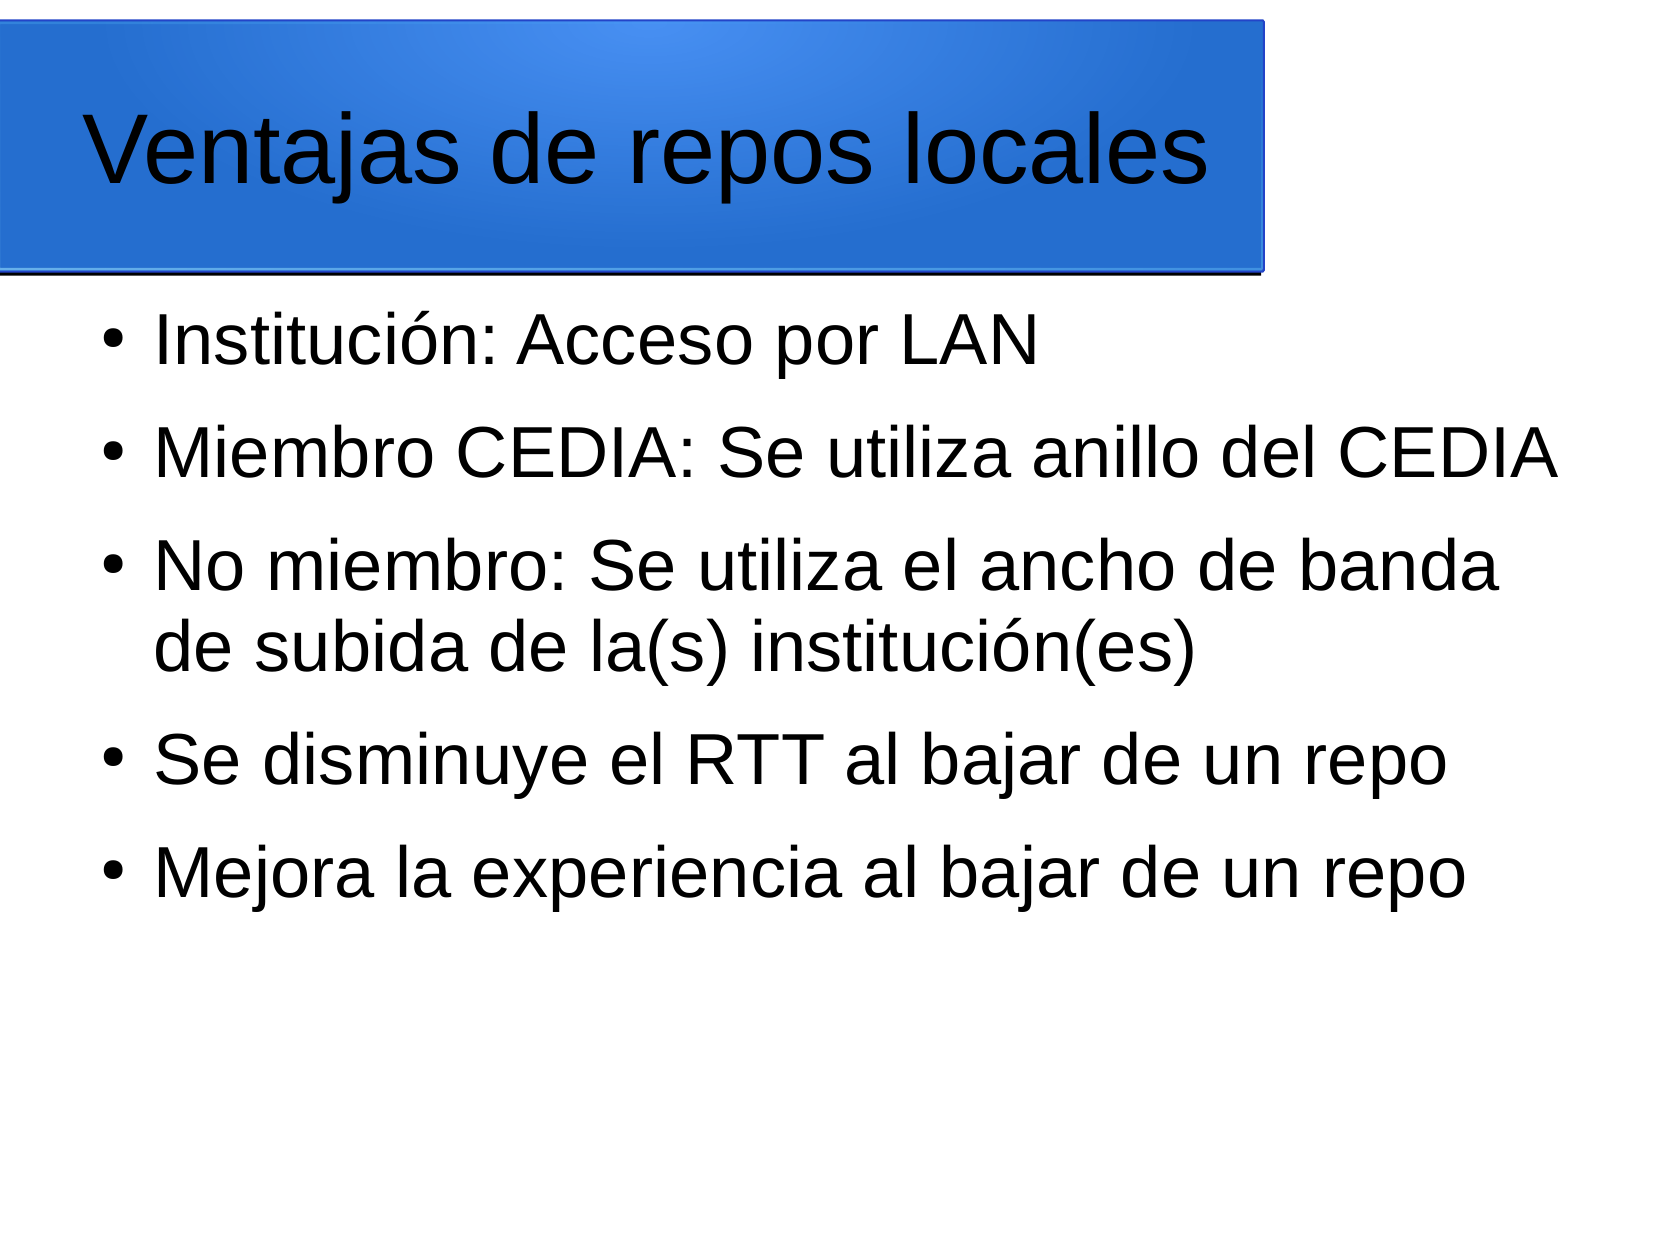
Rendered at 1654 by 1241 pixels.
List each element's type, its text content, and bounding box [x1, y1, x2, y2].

list Institución: Acceso por LAN Miembro CEDIA: Se utiliza anillo del CEDIA No miembro: Se utiliza el ancho de banda de subida de la(s) institución(es) Se disminuye el RTT al bajar de un repo Mejora la experiencia al bajar de un repo [82, 299, 1571, 1019]
title Ventajas de repos locales [82, 47, 1235, 252]
